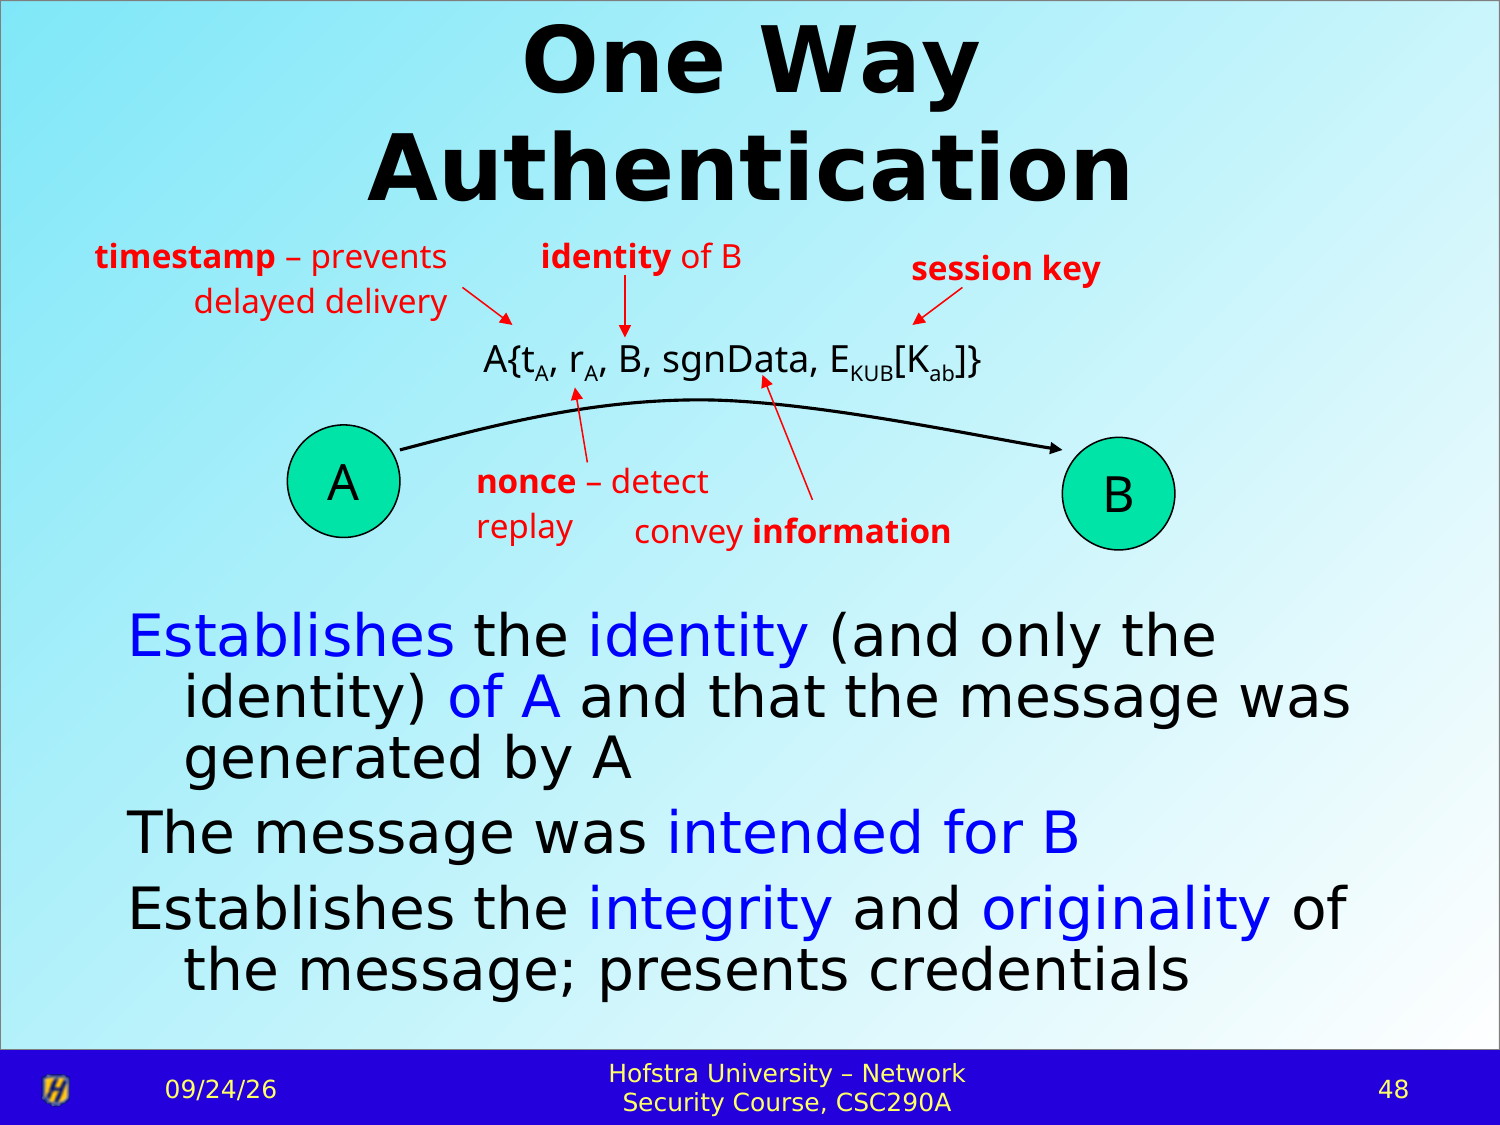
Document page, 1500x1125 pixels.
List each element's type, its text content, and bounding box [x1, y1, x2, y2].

text_box identity of B [525, 224, 758, 286]
text_box convey information [619, 499, 968, 561]
text_box session key [896, 237, 1117, 299]
text_box timestamp – prevents delayed delivery [79, 224, 463, 331]
text_box A [287, 424, 400, 538]
title One Way Authentication [112, 0, 1391, 230]
picture [37, 1072, 76, 1110]
text_box B [1062, 437, 1175, 550]
text_box A{tA, rA, B, sgnData, EKUB[Kab]} [468, 324, 997, 396]
list Establishes the identity (and only the identity) of A and that the message was generated by A The message was intended for B Establishes the integrity and originality of the message; presents credentials [112, 600, 1438, 1017]
text_box nonce – detect replay [461, 449, 725, 556]
